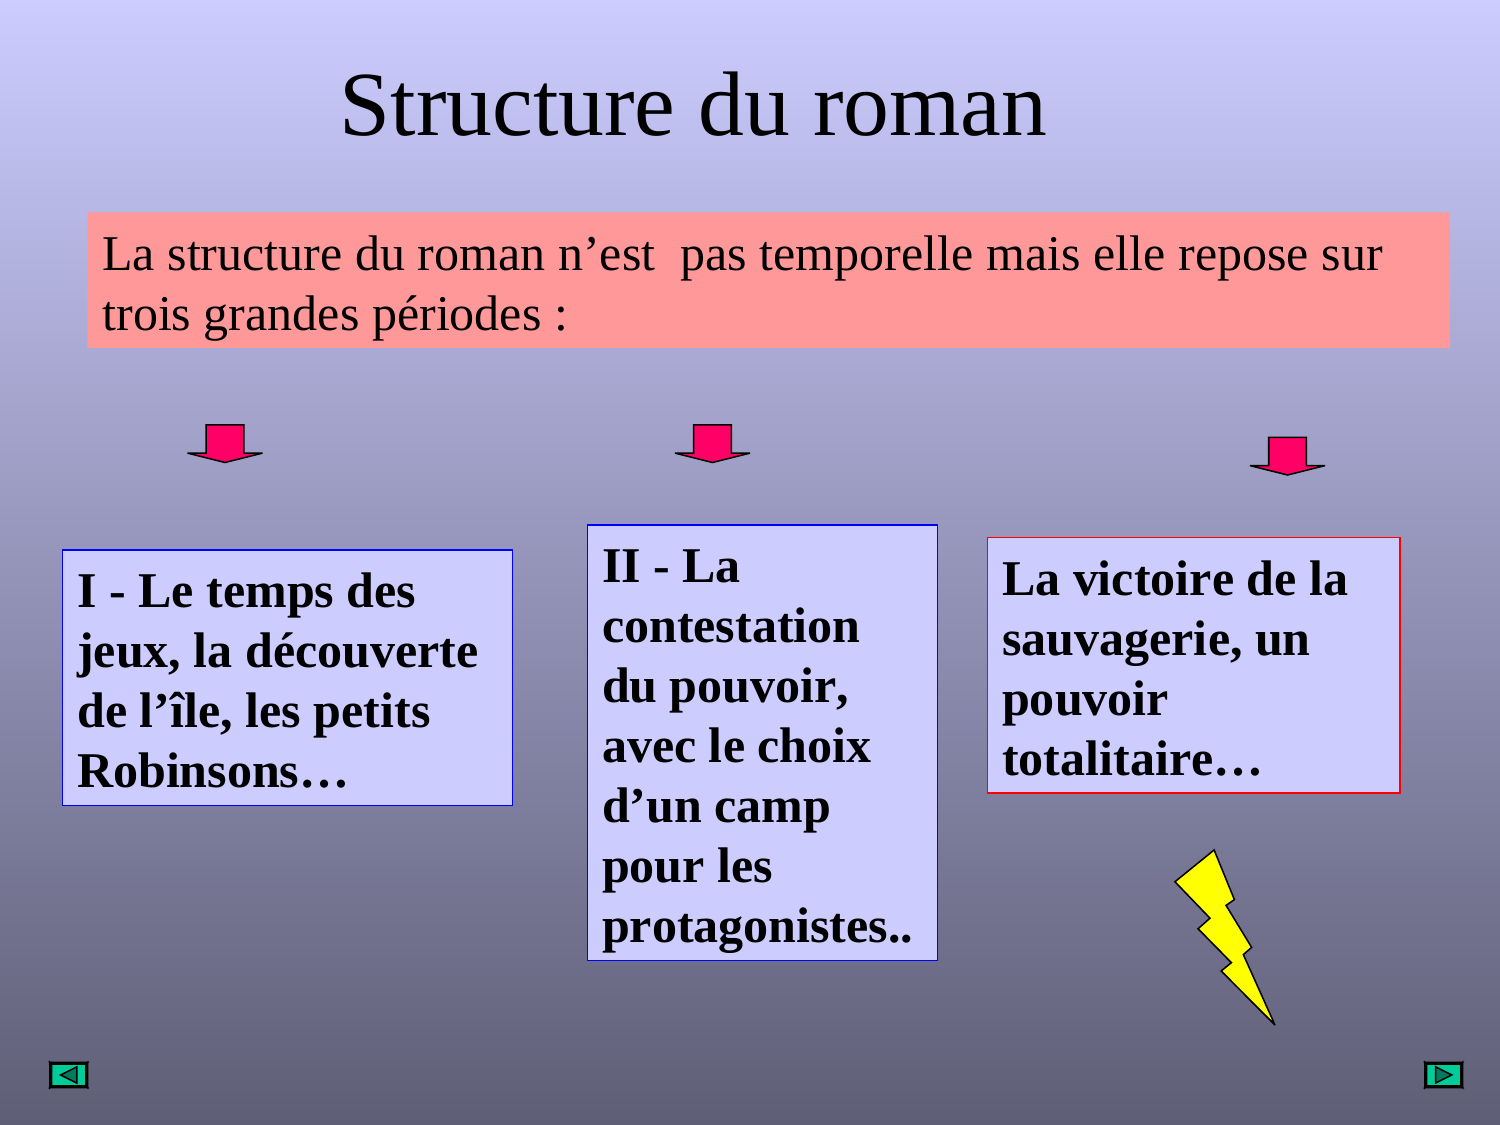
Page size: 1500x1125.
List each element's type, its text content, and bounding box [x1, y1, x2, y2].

text_box [51, 1062, 88, 1088]
text_box [1250, 437, 1326, 475]
text_box [187, 424, 263, 463]
text_box La structure du roman n’est pas temporelle mais elle repose sur trois grandes périodes : [87, 212, 1450, 348]
text_box La victoire de la sauvagerie, un pouvoir totalitaire… [987, 537, 1401, 793]
title Structure du roman [199, 36, 1213, 164]
text_box [675, 424, 751, 463]
text_box [1174, 849, 1276, 1026]
text_box II - La contestation du pouvoir, avec le choix d’un camp pour les protagonistes.. [587, 524, 938, 961]
text_box [1426, 1062, 1463, 1088]
text_box I - Le temps des jeux, la découverte de l’île, les petits Robinsons… [62, 549, 513, 806]
